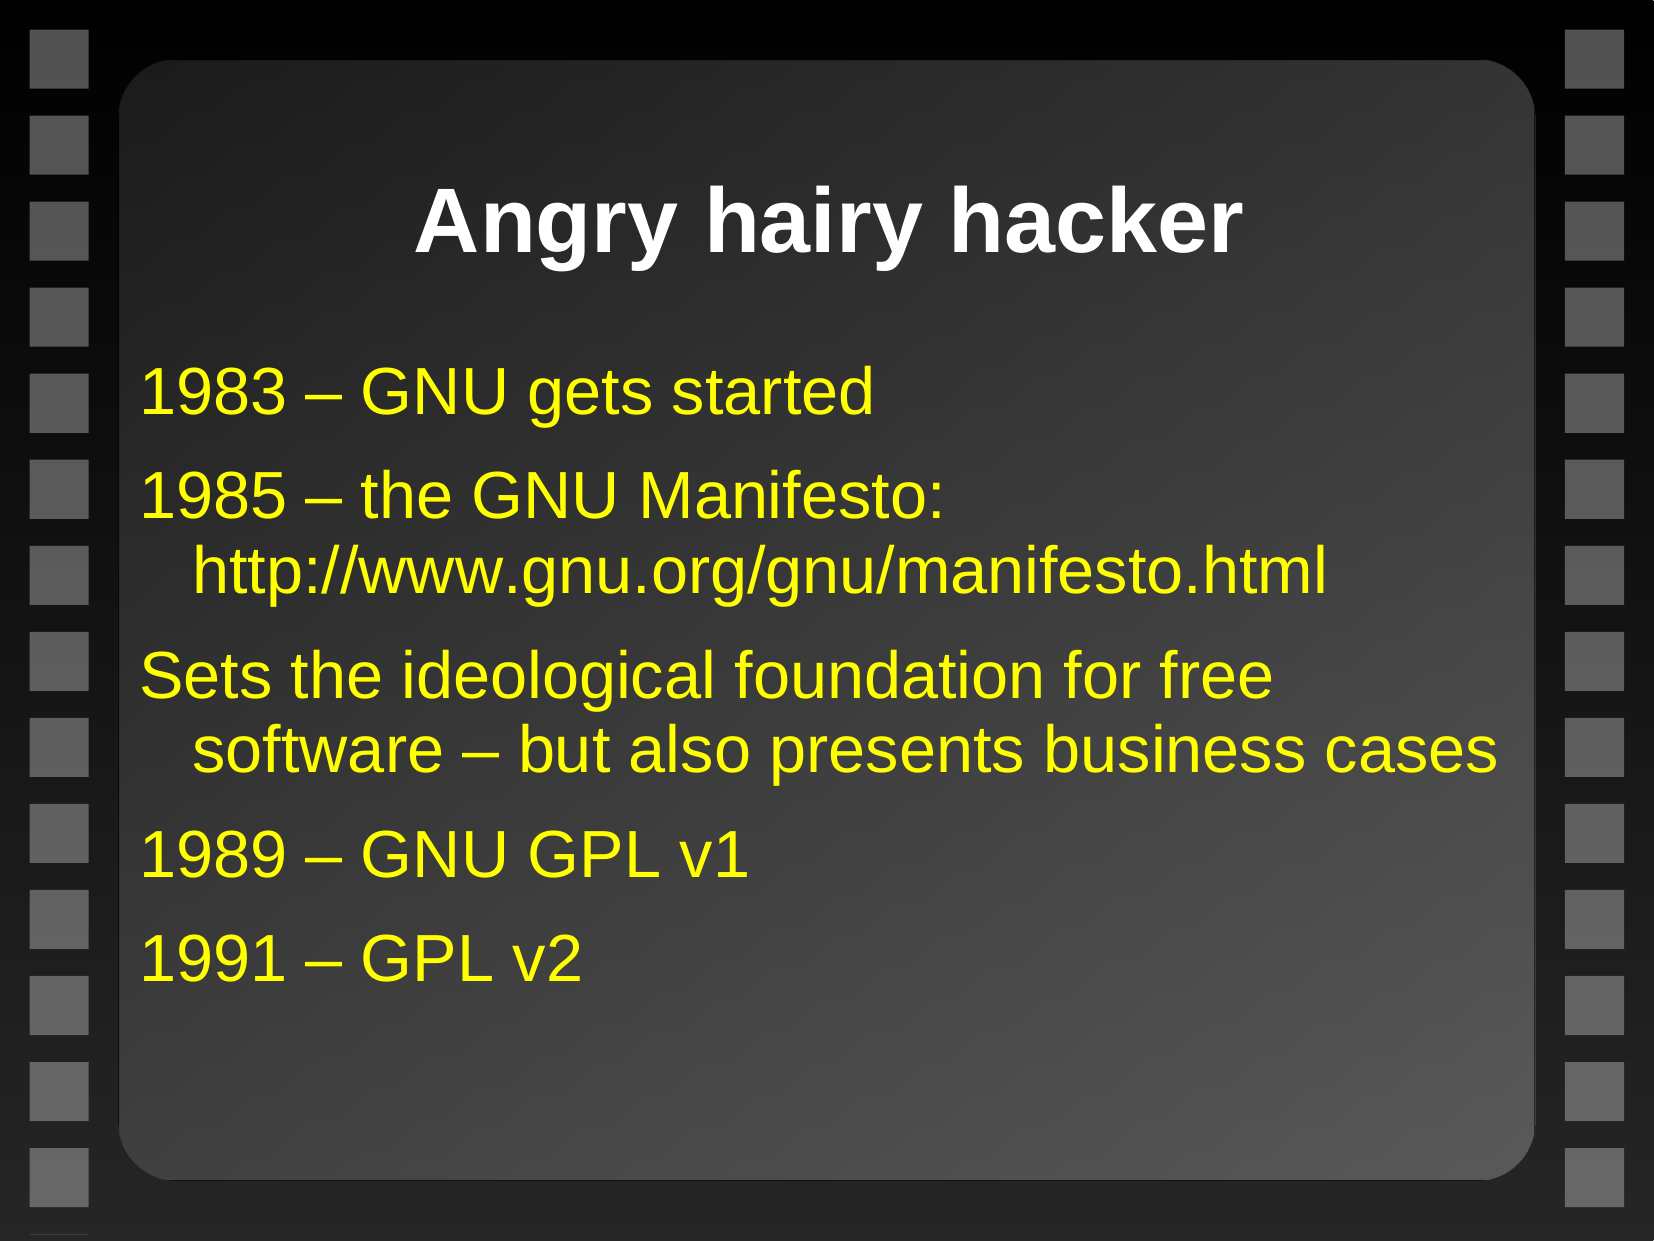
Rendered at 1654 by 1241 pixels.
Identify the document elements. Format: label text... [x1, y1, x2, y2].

title Angry hairy hacker [123, 117, 1536, 325]
list 1983 – GNU gets started 1985 – the GNU Manifesto: http://www.gnu.org/gnu/manifesto.html Sets the ideological foundation for free software – but also presents business cases 1989 – GNU GPL v1 1991 – GPL v2 [121, 354, 1534, 1127]
